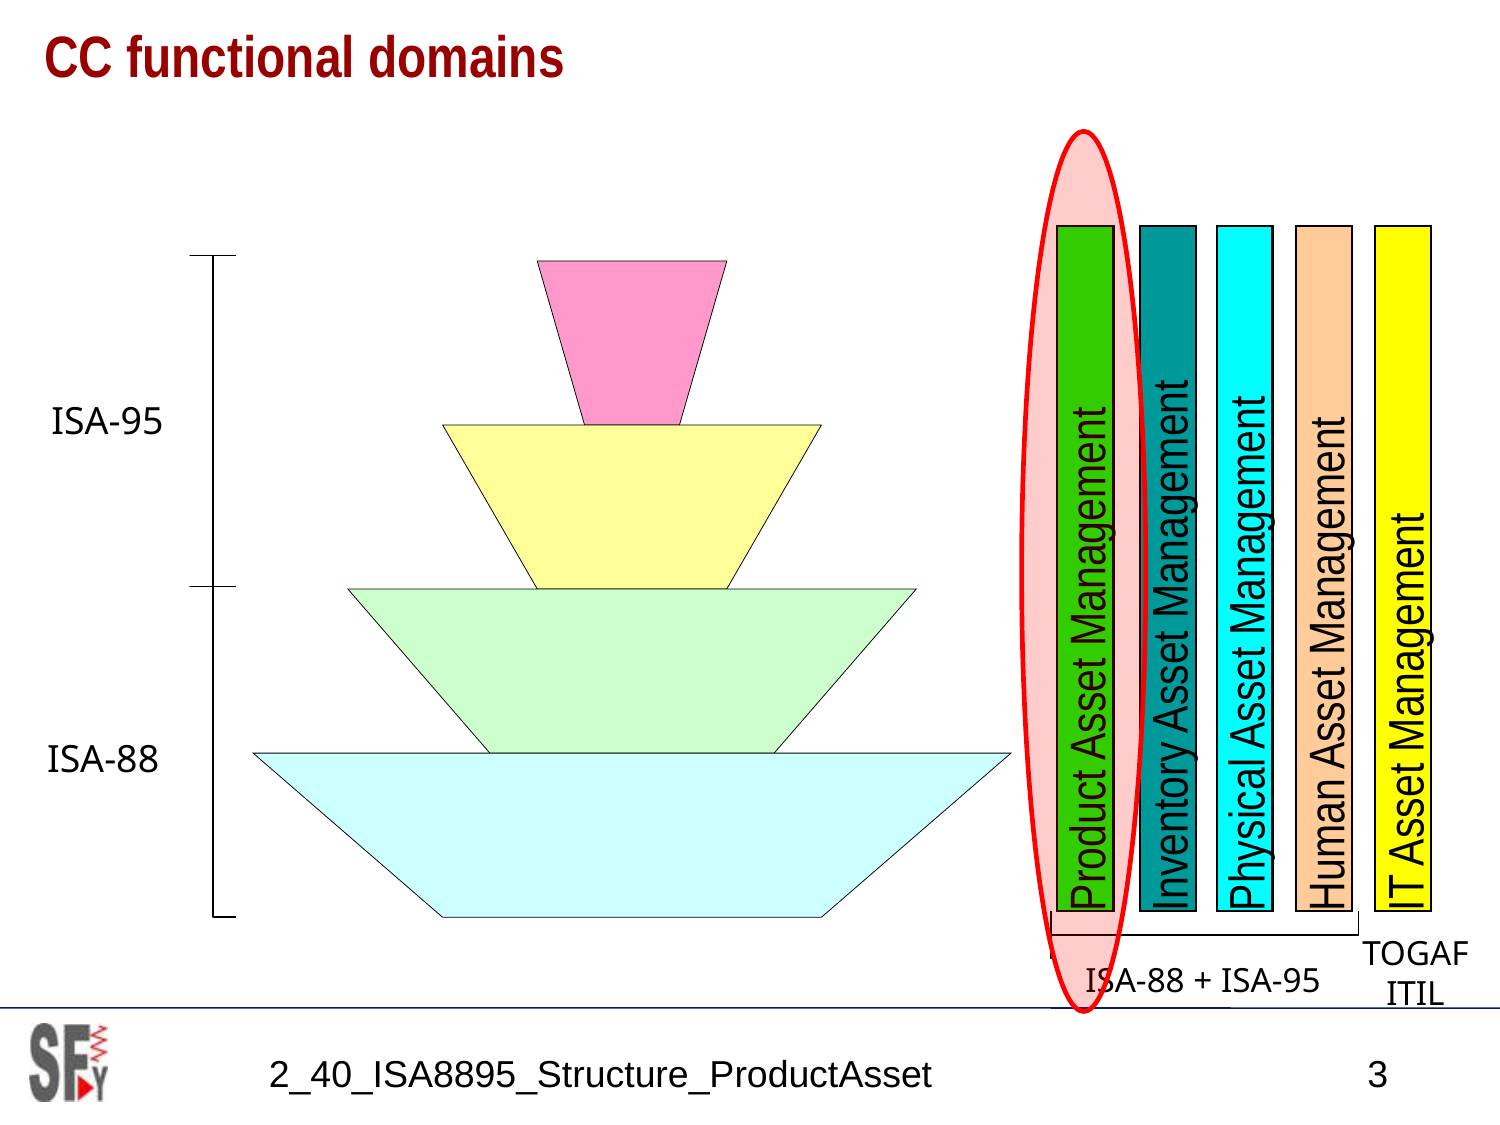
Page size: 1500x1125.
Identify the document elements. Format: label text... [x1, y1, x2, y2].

text_box Inventory Asset Management [1139, 226, 1196, 911]
footer 2_40_ISA8895_Structure_ProductAsset [253, 1034, 1336, 1103]
title CC functional domains [29, 12, 1471, 138]
text_box IT Asset Management [1375, 226, 1432, 911]
slide_number <numéro> [1352, 1034, 1490, 1103]
text_box [253, 260, 1011, 918]
picture [29, 1023, 108, 1102]
text_box ISA-88 [47, 720, 175, 788]
text_box Human Asset Management [1296, 226, 1353, 911]
text_box TOGAF ITIL [1362, 916, 1484, 1020]
text_box ISA-88 + ISA-95 [1093, 944, 1337, 1008]
text_box ISA-95 [51, 381, 179, 450]
text_box [1021, 131, 1146, 1012]
text_box Physical Asset Management [1216, 226, 1273, 911]
